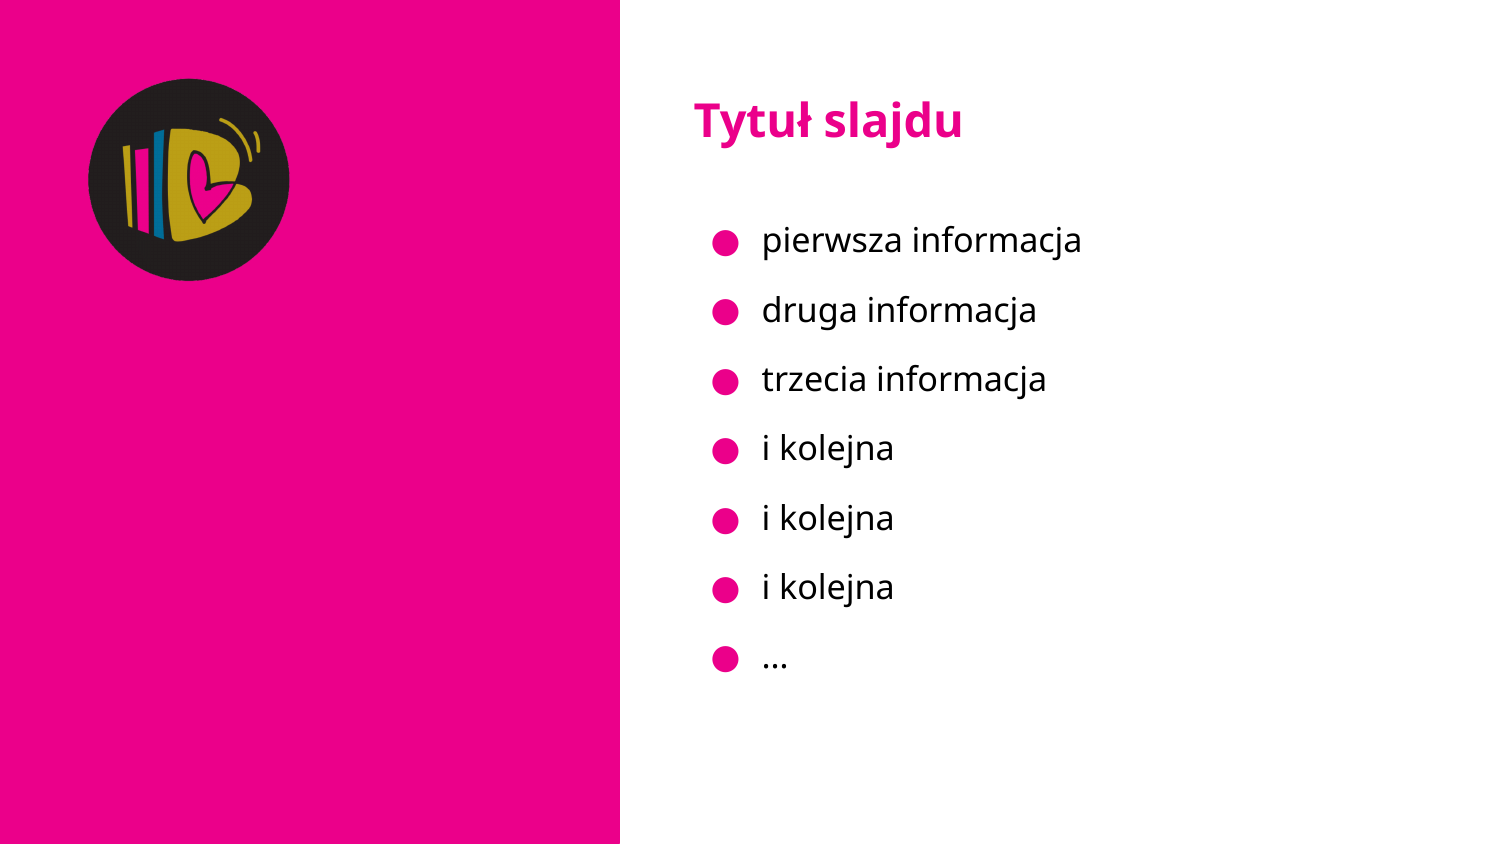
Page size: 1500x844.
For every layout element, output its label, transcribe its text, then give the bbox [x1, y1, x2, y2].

text_box [0, 0, 620, 844]
picture [81, 72, 293, 287]
list pierwsza informacja druga informacja trzecia informacja i kolejna i kolejna i kolejna … [678, 178, 1415, 700]
title Tytuł slajdu [678, 72, 1415, 167]
